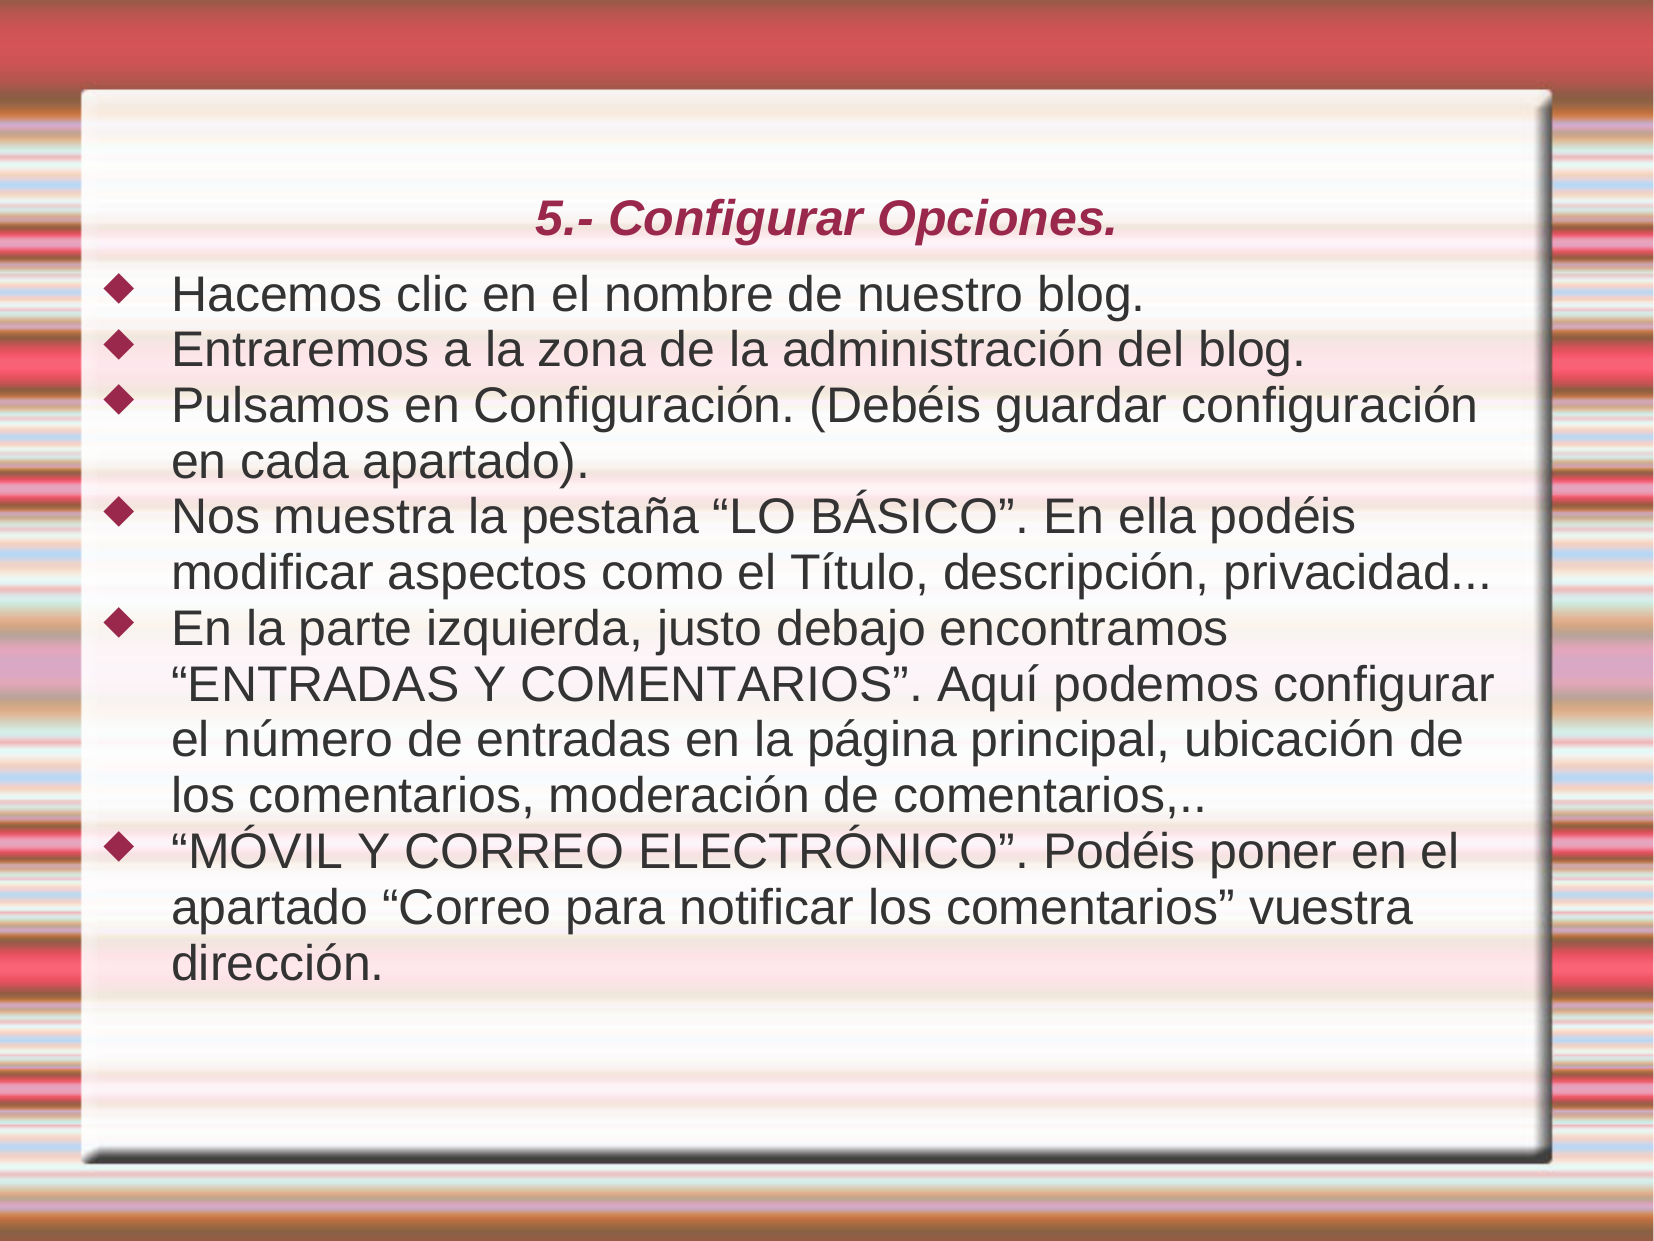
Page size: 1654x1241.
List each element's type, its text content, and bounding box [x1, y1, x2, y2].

title 5.- Configurar Opciones. [121, 114, 1534, 322]
list Hacemos clic en el nombre de nuestro blog. Entraremos a la zona de la administración del blog. Pulsamos en Configuración. (Debéis guardar configuración en cada apartado). Nos muestra la pestaña “LO BÁSICO”. En ella podéis modificar aspectos como el Título, descripción, privacidad... En la parte izquierda, justo debajo encontramos “ENTRADAS Y COMENTARIOS”. Aquí podemos configurar el número de entradas en la página principal, ubicación de los comentarios, moderación de comentarios,.. “MÓVIL Y CORREO ELECTRÓNICO”. Podéis poner en el apartado “Correo para notificar los comentarios” vuestra dirección. [88, 265, 1516, 1187]
picture [0, 0, 1654, 1241]
